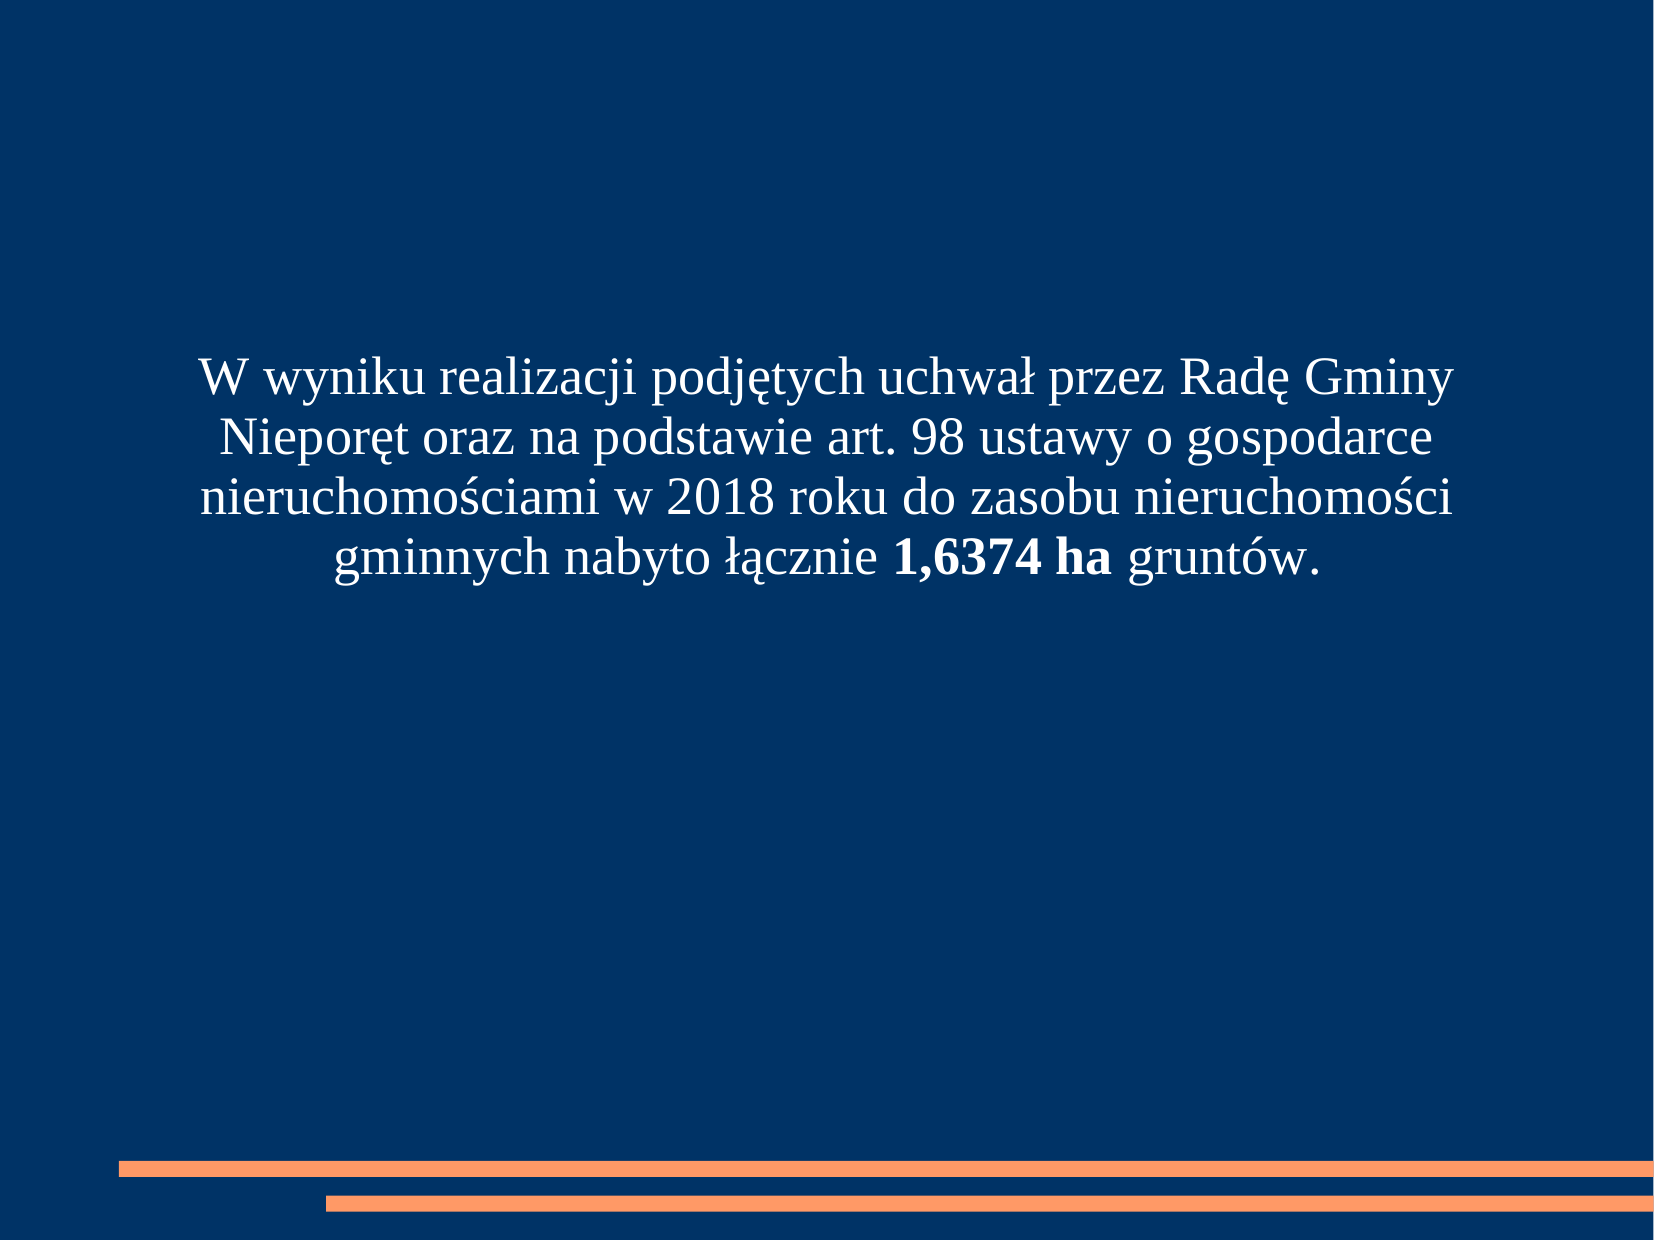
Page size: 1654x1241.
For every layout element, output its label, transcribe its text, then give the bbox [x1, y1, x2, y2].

subtitle W wyniku realizacji podjętych uchwał przez Radę Gminy Nieporęt oraz na podstawie art. 98 ustawy o gospodarce nieruchomościami w 2018 roku do zasobu nieruchomości gminnych nabyto łącznie 1,6374 ha gruntów. [121, 46, 1534, 1132]
